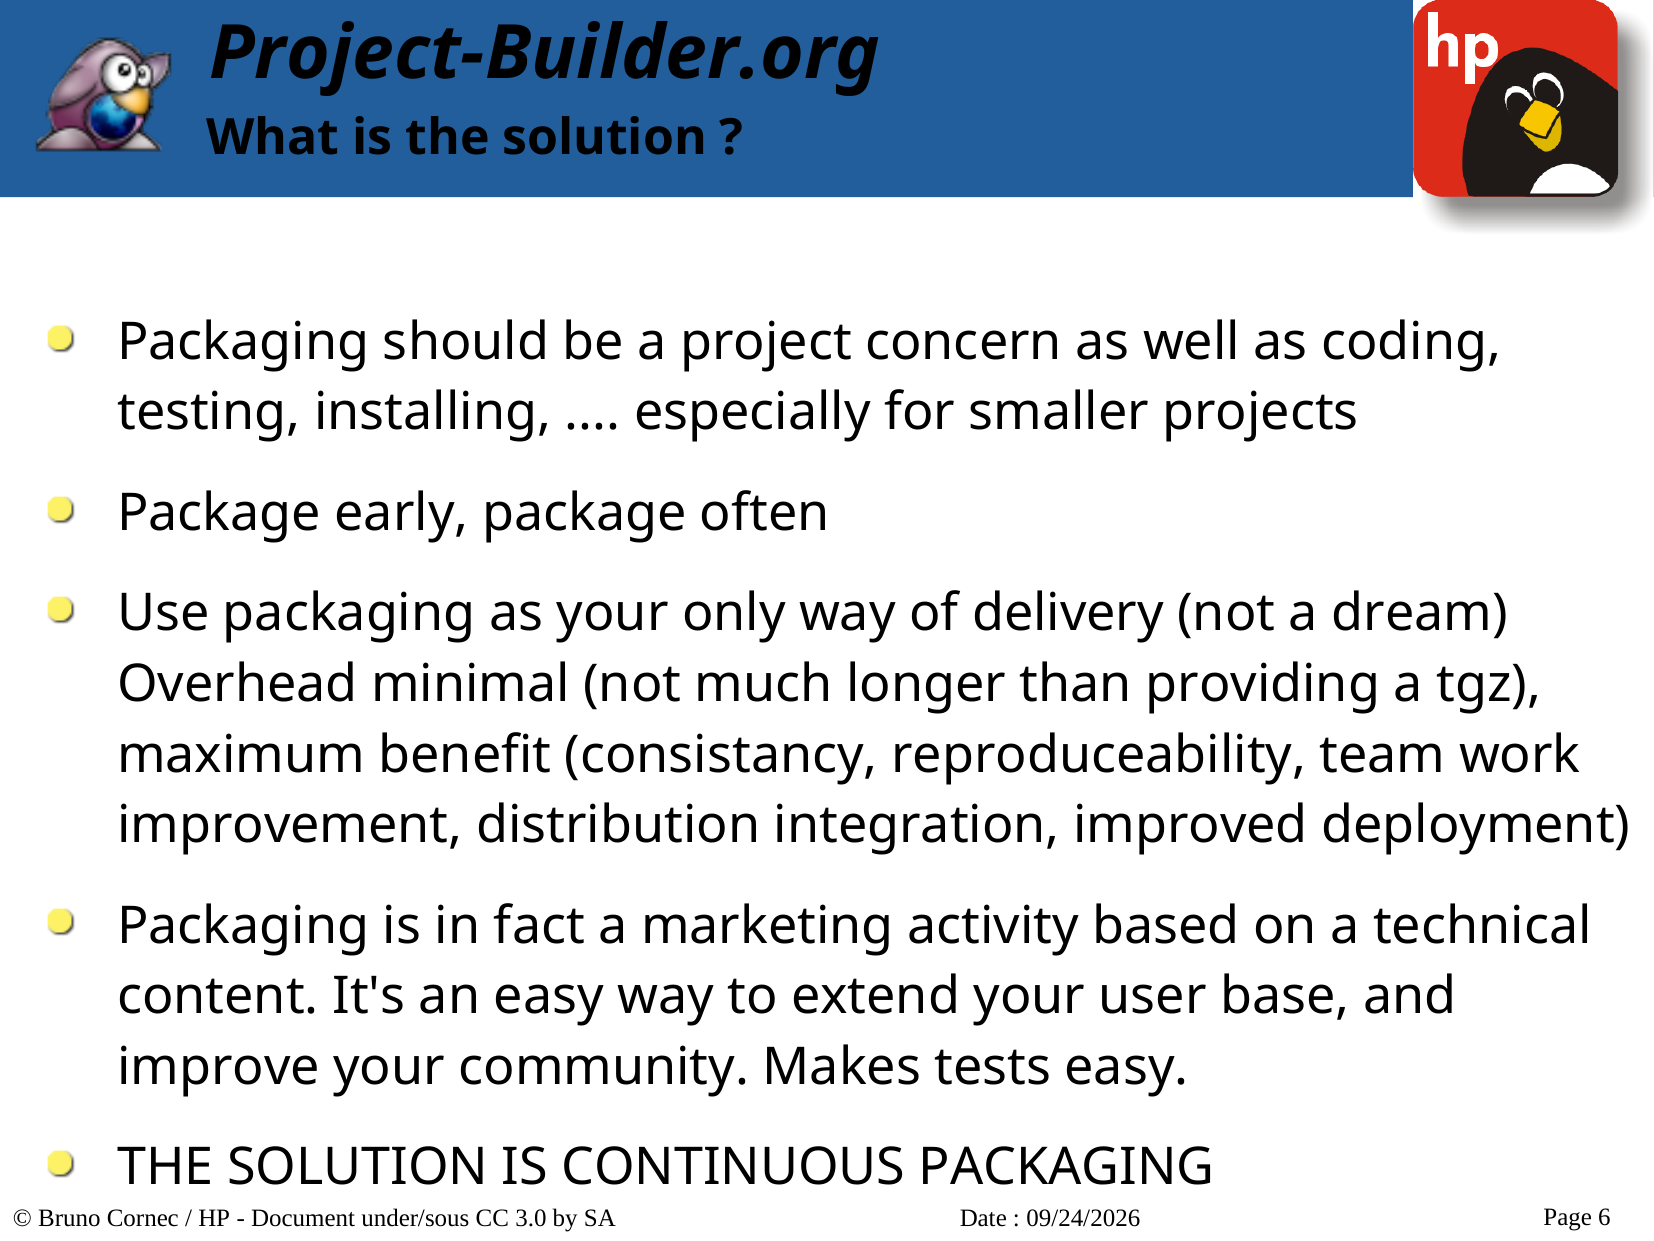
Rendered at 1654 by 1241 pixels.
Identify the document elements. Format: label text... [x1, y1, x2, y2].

title What is the solution ? [206, 56, 1121, 218]
list Packaging should be a project concern as well as coding, testing, installing, .... especially for smaller projects Package early, package often Use packaging as your only way of delivery (not a dream) Overhead minimal (not much longer than providing a tgz), maximum benefit (consistancy, reproduceability, team work improvement, distribution integration, improved deployment) Packaging is in fact a marketing activity based on a technical content. It's an easy way to extend your user base, and improve your community. Makes tests easy. THE SOLUTION IS CONTINUOUS PACKAGING [34, 303, 1642, 1190]
picture [0, 0, 211, 199]
picture [1413, 0, 1654, 235]
